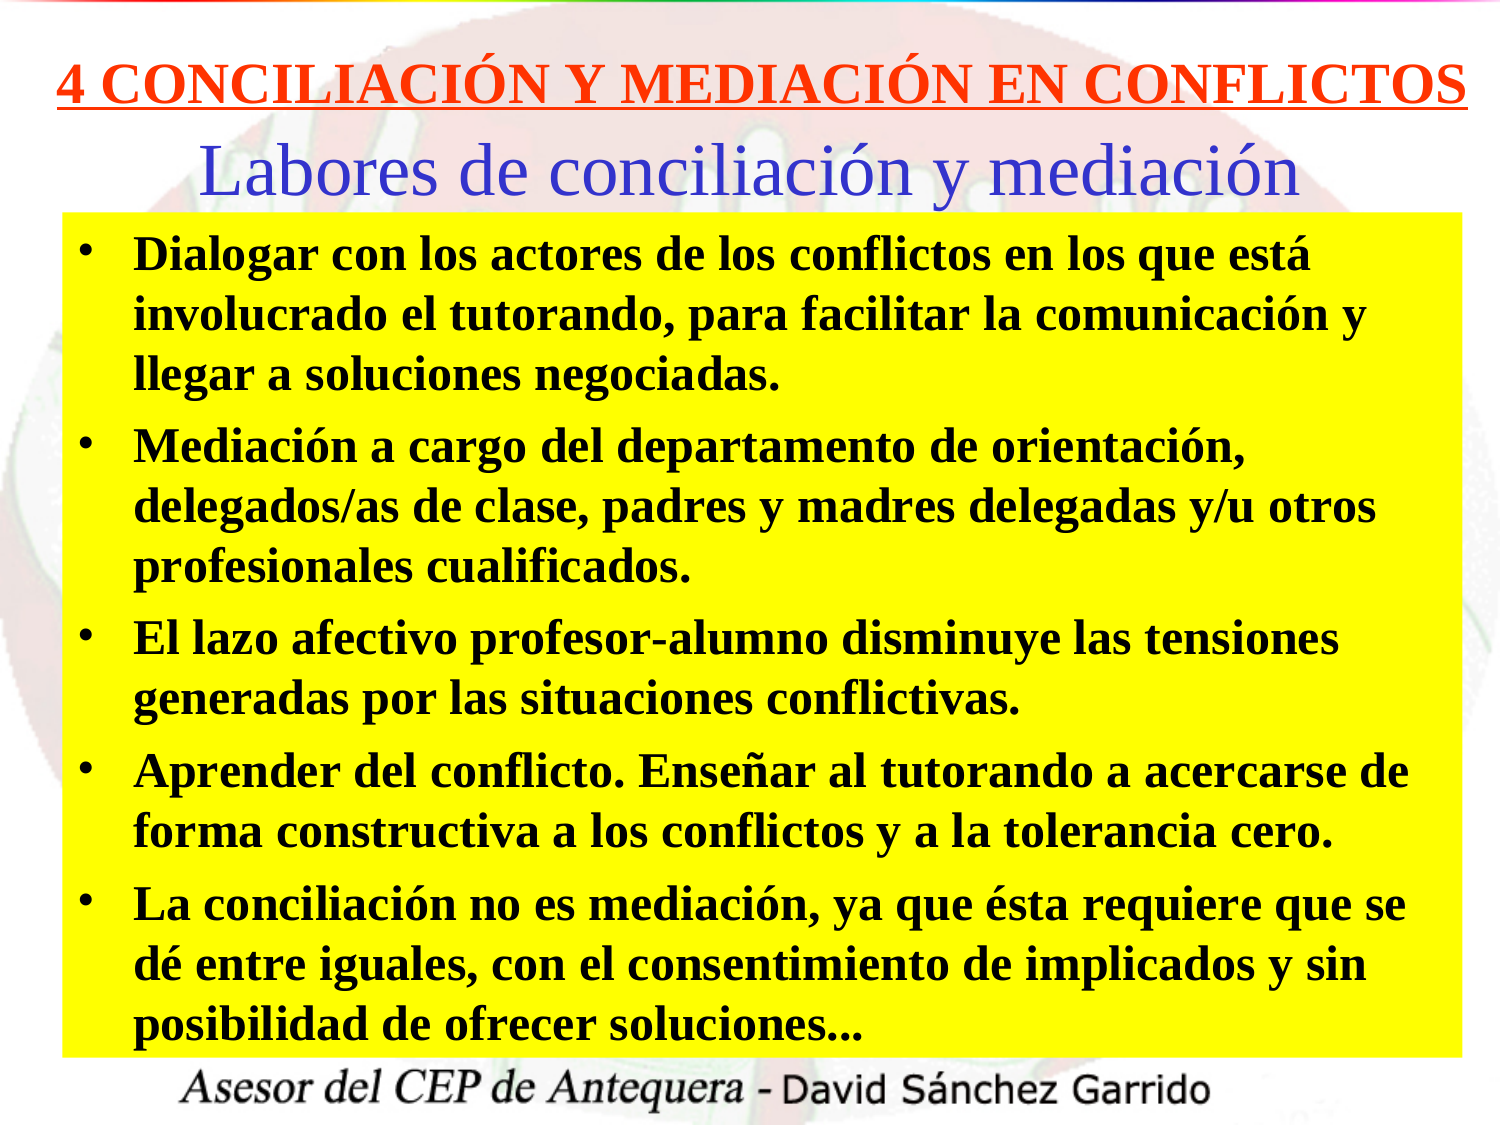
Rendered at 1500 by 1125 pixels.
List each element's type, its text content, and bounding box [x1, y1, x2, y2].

text_box 4 CONCILIACIÓN Y MEDIACIÓN EN CONFLICTOS [24, 37, 1500, 123]
text_box Labores de conciliación y mediación [50, 112, 1451, 218]
text_box Dialogar con los actores de los conflictos en los que está involucrado el tutorando, para facilitar la comunicación y llegar a soluciones negociadas. Mediación a cargo del departamento de orientación, delegados/as de clase, padres y madres delegadas y/u otros profesionales cualificados. El lazo afectivo profesor-alumno disminuye las tensiones generadas por las situaciones conflictivas. Aprender del conflicto. Enseñar al tutorando a acercarse de forma constructiva a los conflictos y a la tolerancia cero. La conciliación no es mediación, ya que ésta requiere que se dé entre iguales, con el consentimiento de implicados y sin posibilidad de ofrecer soluciones... [62, 212, 1463, 1058]
picture [0, 0, 1500, 1125]
